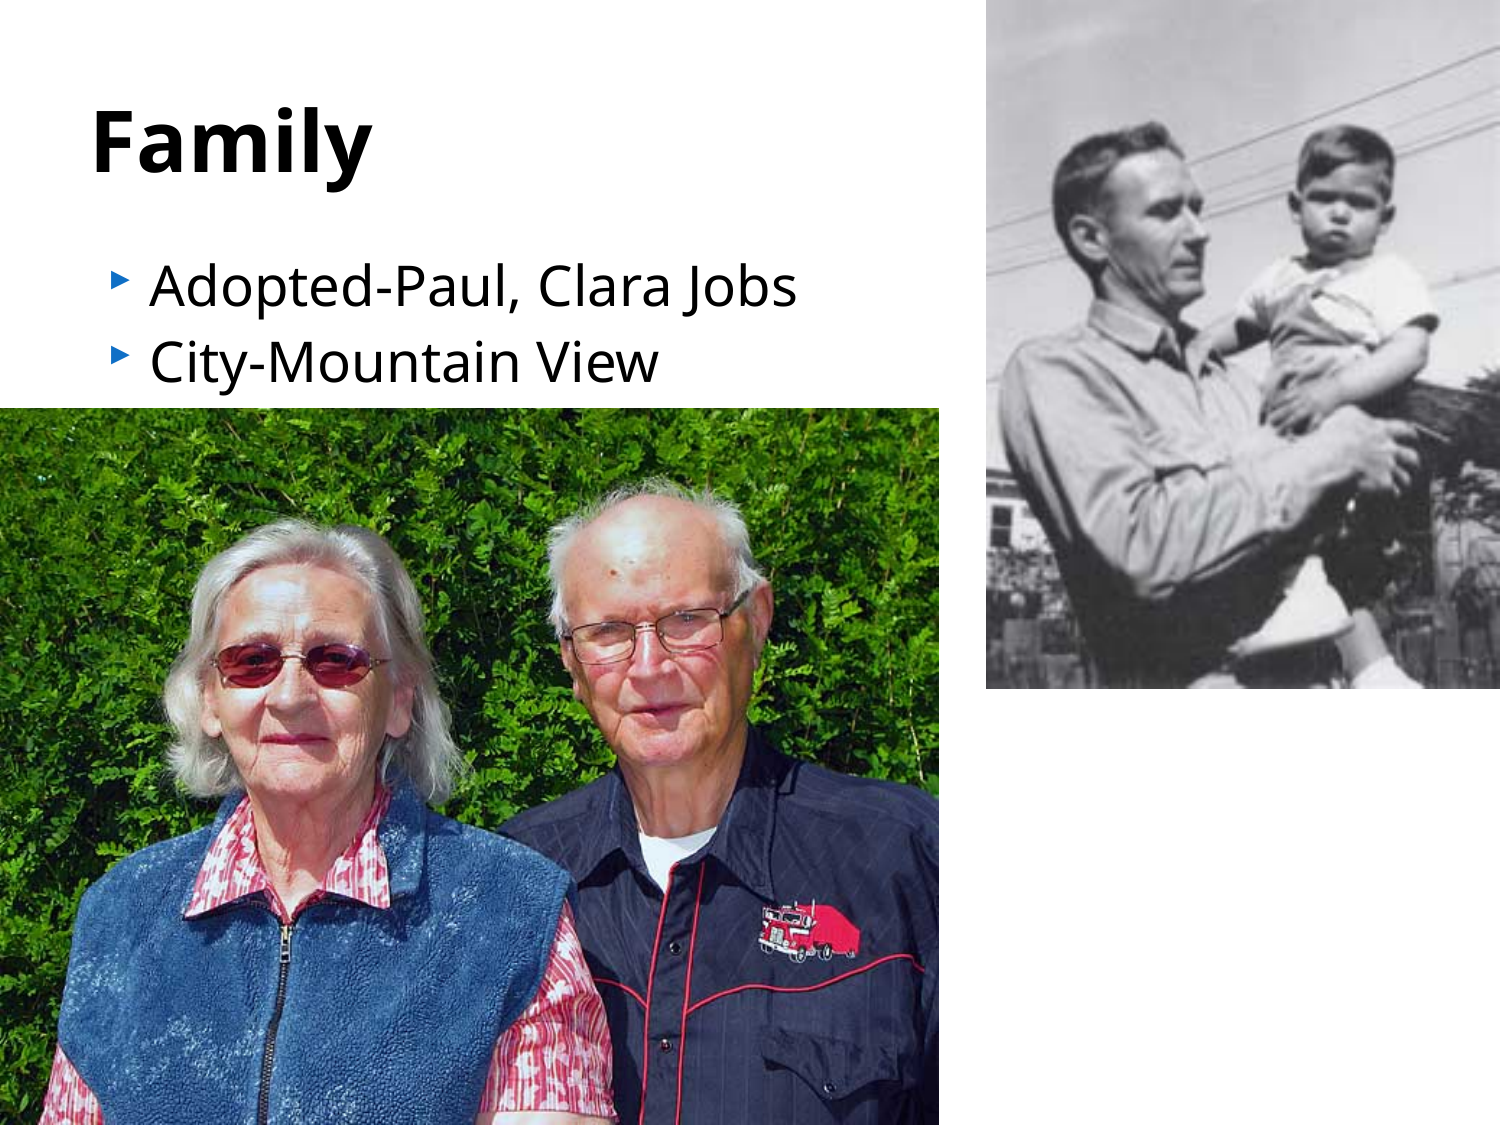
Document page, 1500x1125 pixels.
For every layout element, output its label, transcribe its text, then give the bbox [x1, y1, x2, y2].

title Family [75, 45, 538, 233]
picture [986, 0, 1500, 689]
list Adopted-Paul, Clara Jobs City-Mountain View [75, 242, 1425, 986]
picture [0, 408, 939, 1125]
